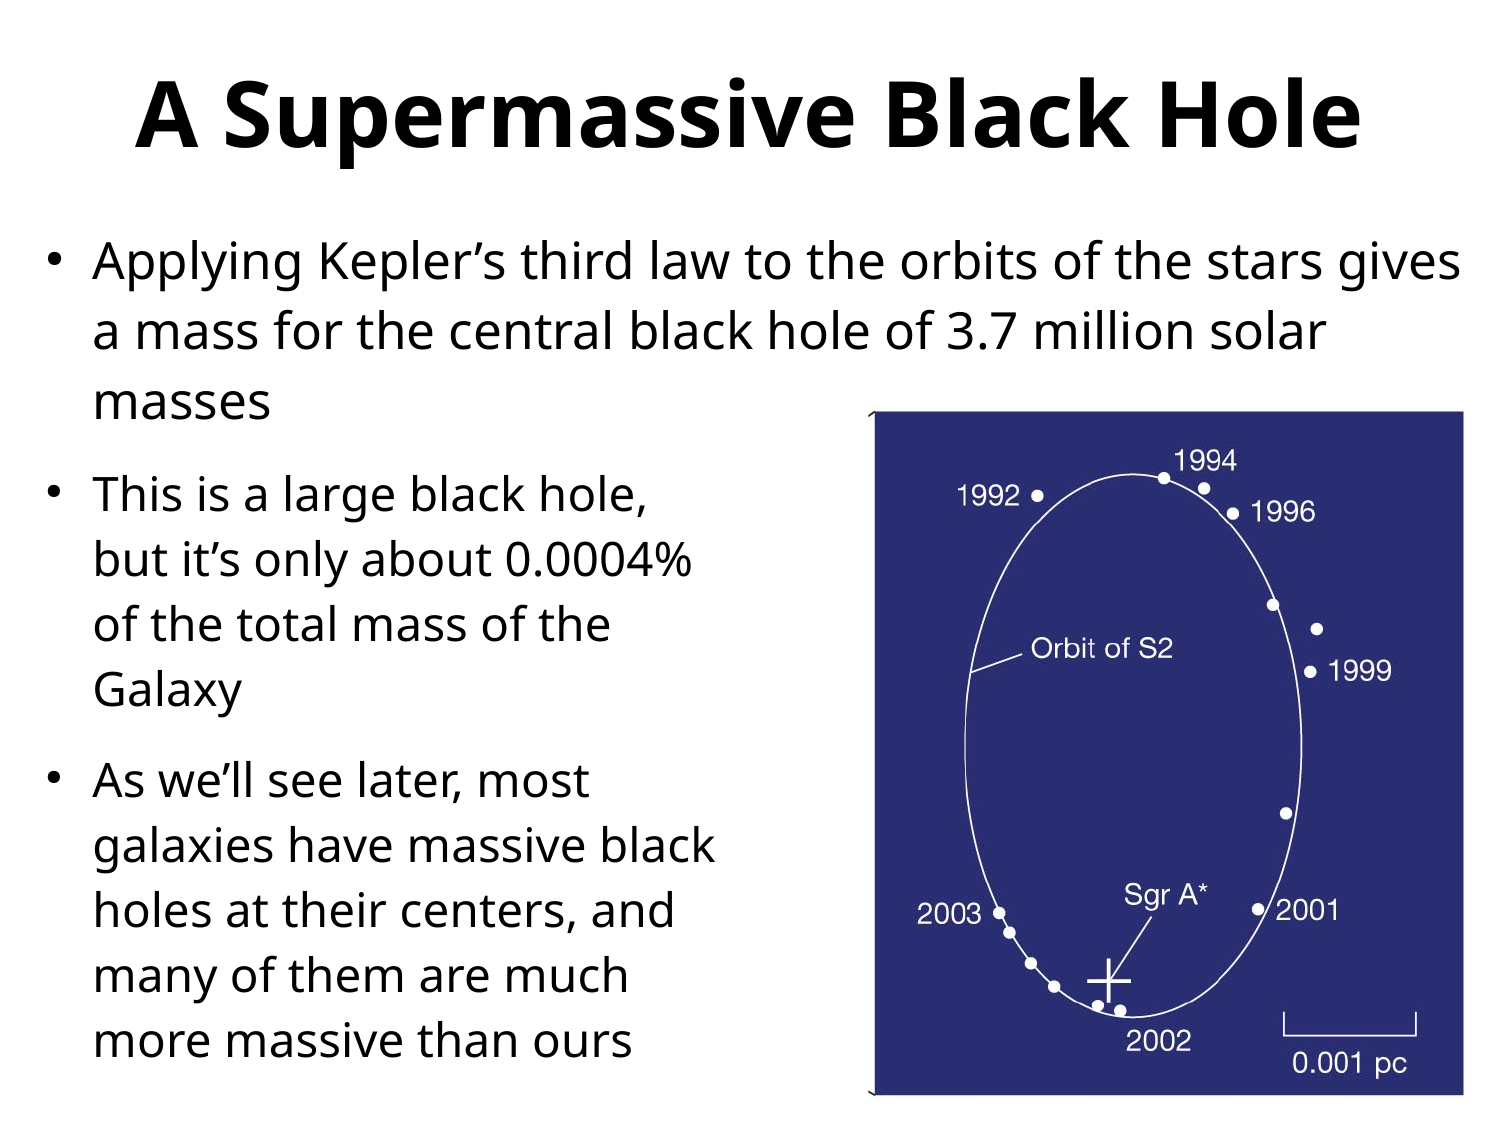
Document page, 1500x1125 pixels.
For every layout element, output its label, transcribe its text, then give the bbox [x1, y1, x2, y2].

list Applying Kepler’s third law to the orbits of the stars gives a mass for the central black hole of 3.7 million solar masses This is a large black hole, but it’s only about 0.0004% of the total mass of the Galaxy As we’ll see later, most galaxies have massive black holes at their centers, and many of them are much more massive than ours [30, 224, 1486, 1081]
picture [868, 404, 1471, 1101]
title A Supermassive Black Hole [30, 58, 1471, 167]
